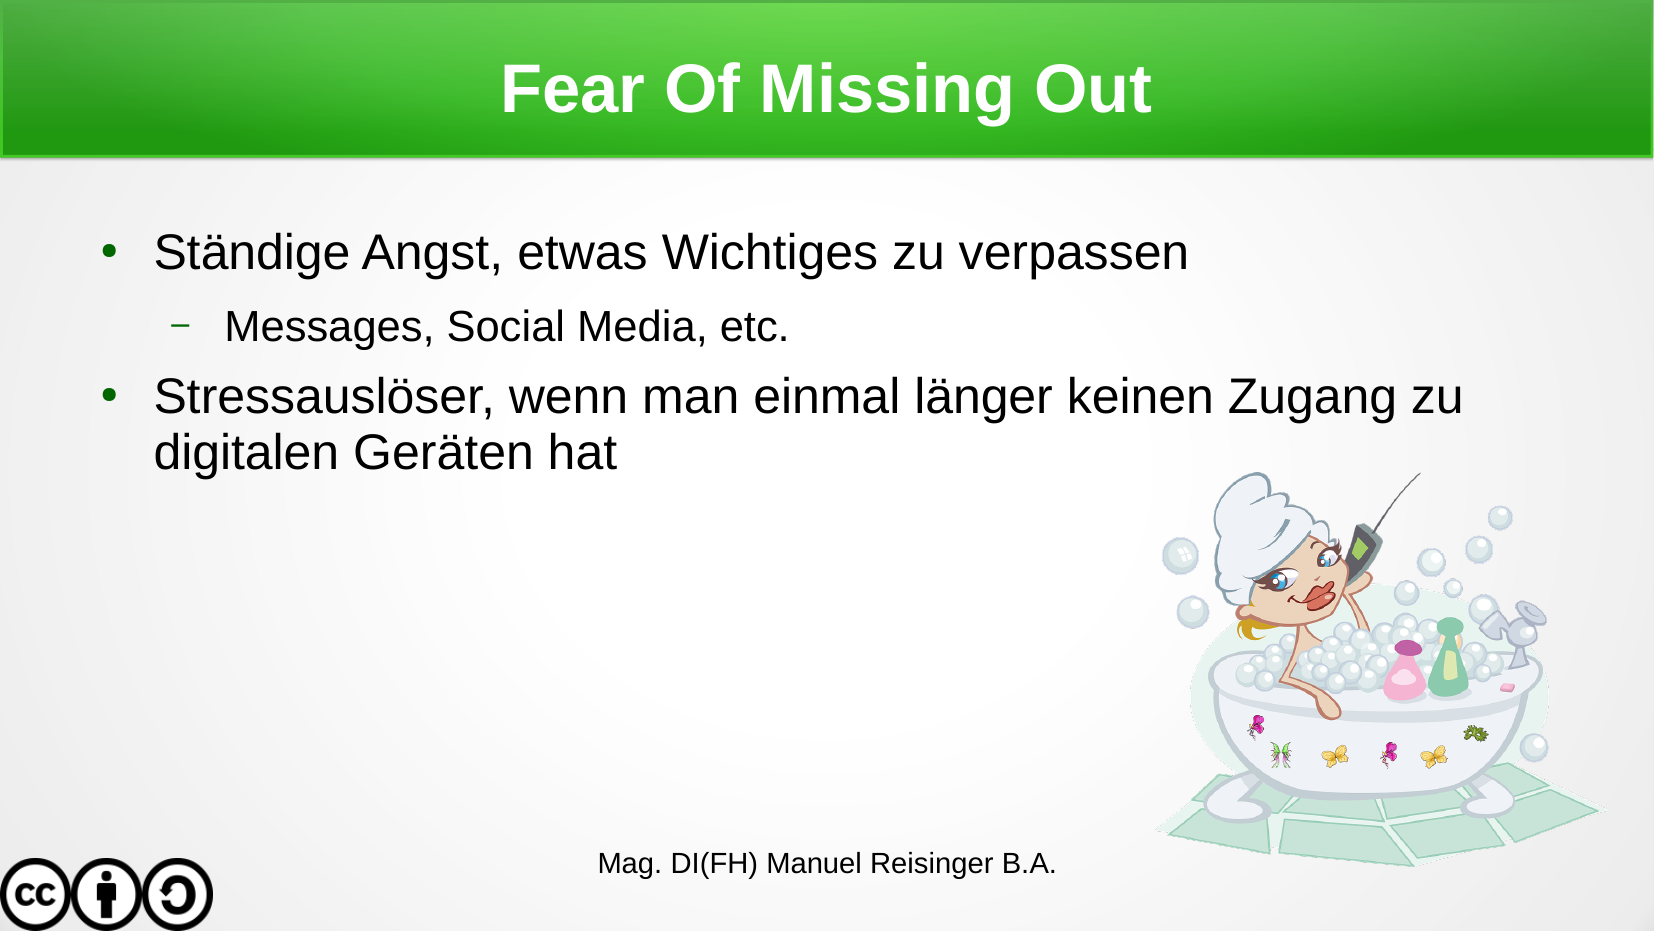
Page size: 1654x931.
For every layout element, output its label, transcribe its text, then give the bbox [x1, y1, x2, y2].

picture [0, 858, 213, 931]
list Ständige Angst, etwas Wichtiges zu verpassen Messages, Social Media, etc. Stressauslöser, wenn man einmal länger keinen Zugang zu digitalen Geräten hat [82, 224, 1571, 764]
picture [1154, 472, 1608, 867]
title Fear Of Missing Out [82, 35, 1571, 142]
